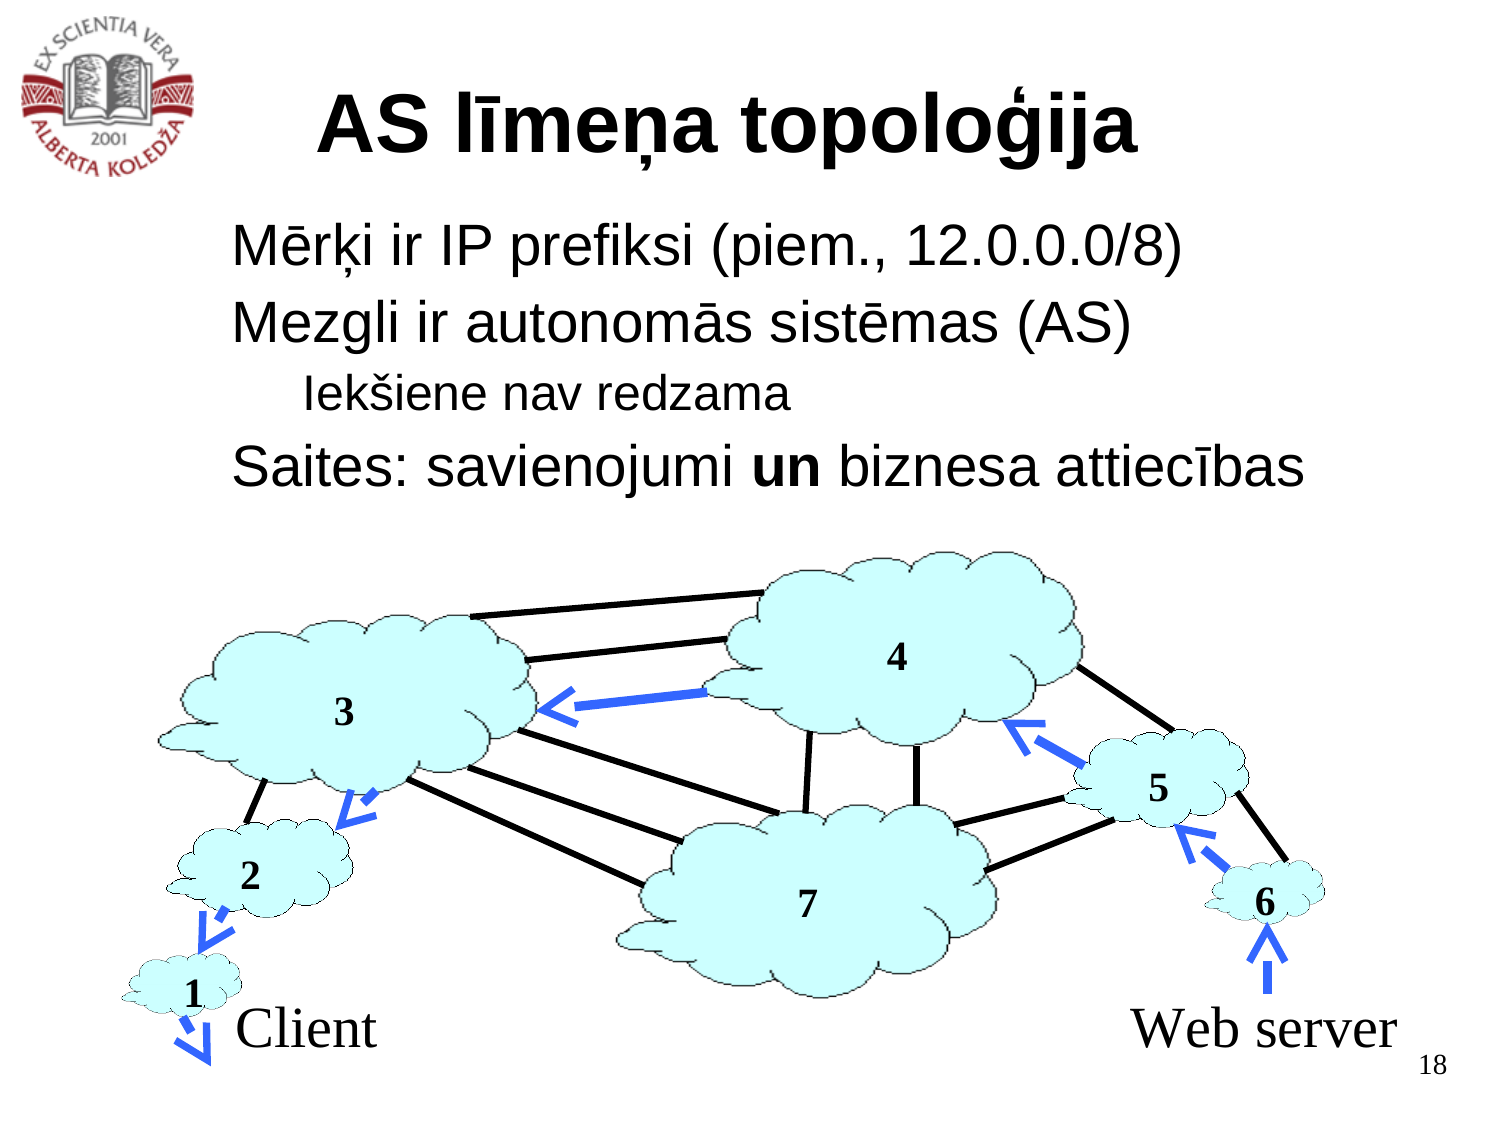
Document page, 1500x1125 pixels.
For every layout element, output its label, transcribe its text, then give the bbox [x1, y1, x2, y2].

title AS līmeņa topoloģija [50, 61, 1374, 177]
text_box 5 [1133, 752, 1185, 818]
text_box 4 [872, 621, 923, 687]
text_box 7 [782, 867, 834, 934]
text_box Client [220, 981, 393, 1067]
chart [120, 949, 248, 1021]
text_box Web server [1115, 981, 1413, 1067]
chart [164, 812, 362, 924]
chart [1203, 856, 1331, 928]
text_box 6 [1240, 866, 1291, 932]
chart [154, 602, 558, 807]
text_box 3 [319, 675, 370, 742]
chart [347, 812, 362, 819]
chart [698, 539, 1258, 834]
list Mērķi ir IP prefiksi (piem., 12.0.0.0/8) Mezgli ir autonomās sistēmas (AS) Iekšiene nav redzama Saites: savienojumi un biznesa attiecības [74, 200, 1463, 1101]
chart [612, 791, 1018, 1011]
text_box 2 [225, 840, 277, 906]
picture [21, 16, 194, 177]
text_box 1 [168, 958, 220, 1024]
